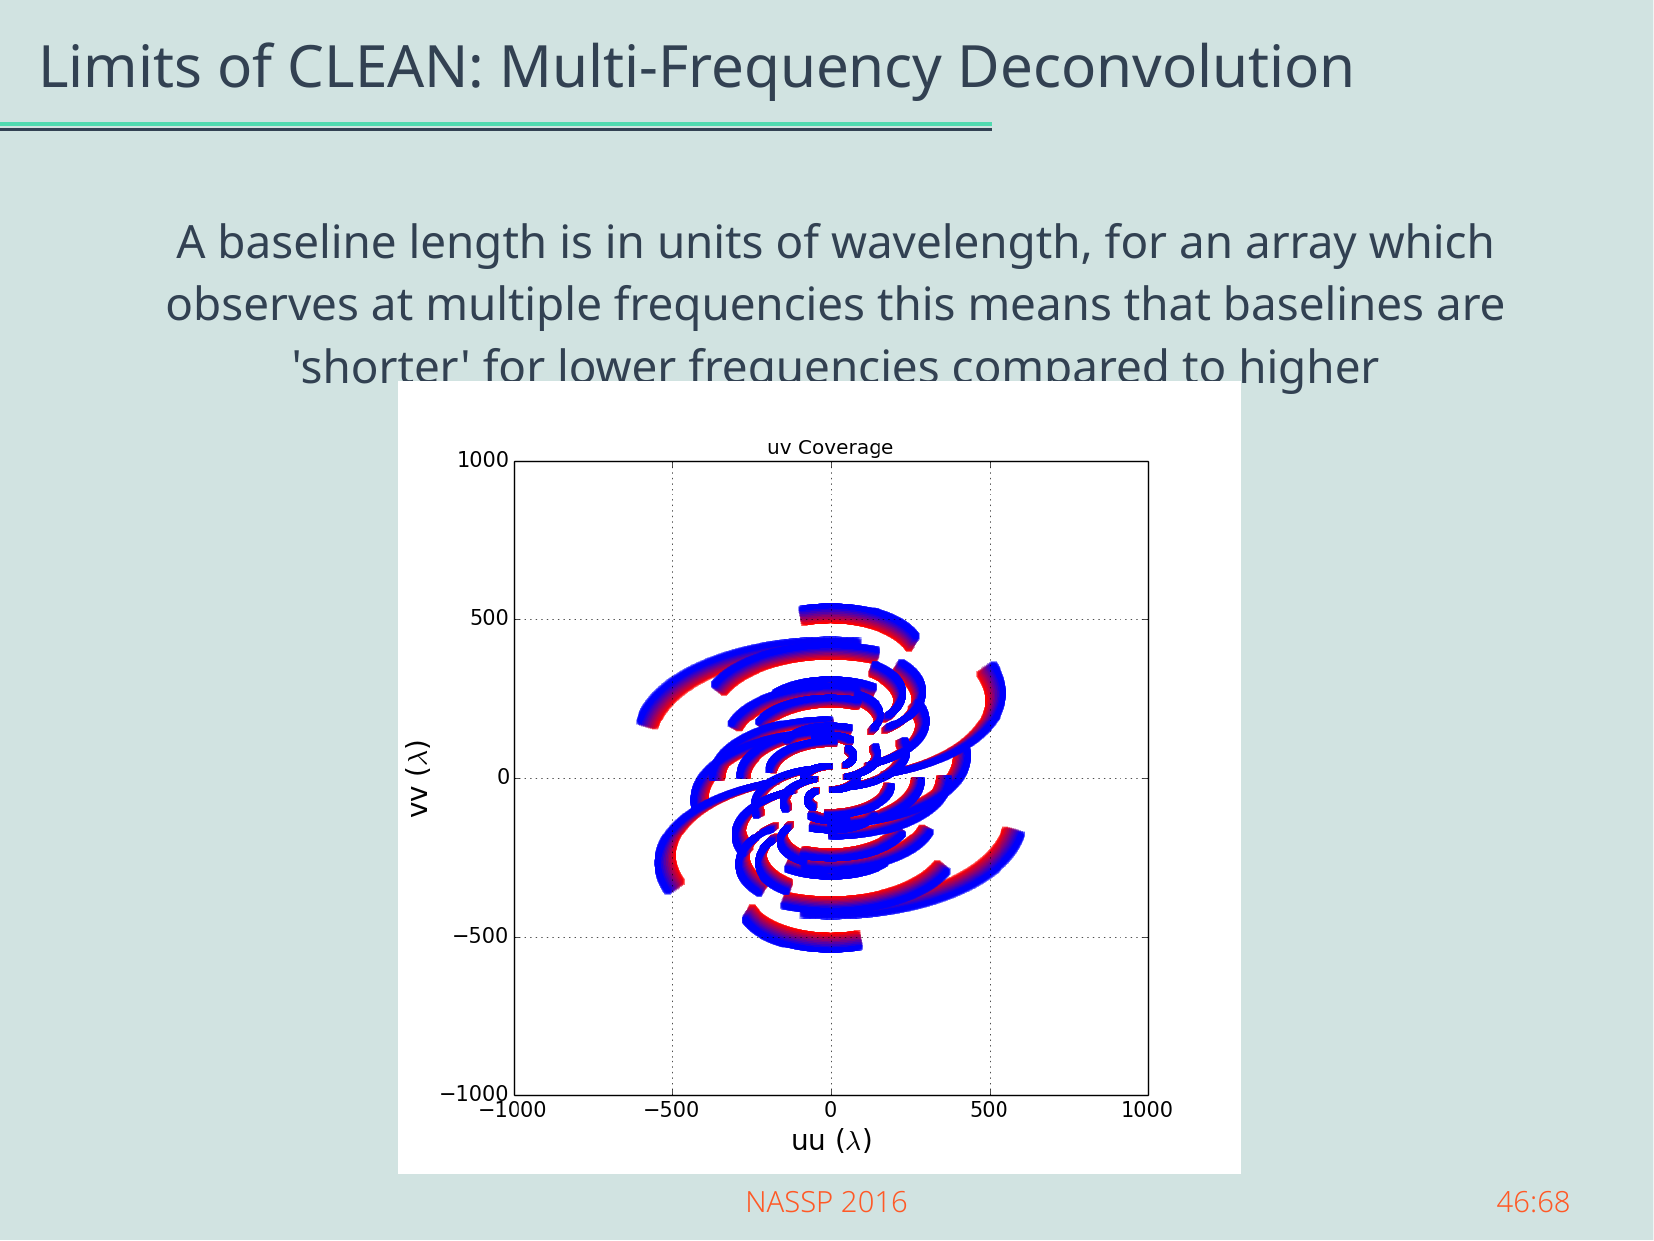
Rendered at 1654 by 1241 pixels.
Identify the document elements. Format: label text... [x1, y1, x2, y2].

text_box Limits of CLEAN: Multi-Frequency Deconvolution [23, 17, 1441, 103]
picture [398, 381, 1241, 1174]
text_box A baseline length is in units of wavelength, for an array which observes at multiple frequencies this means that baselines are 'shorter' for lower frequencies compared to higher frequencies. [148, 201, 1524, 382]
